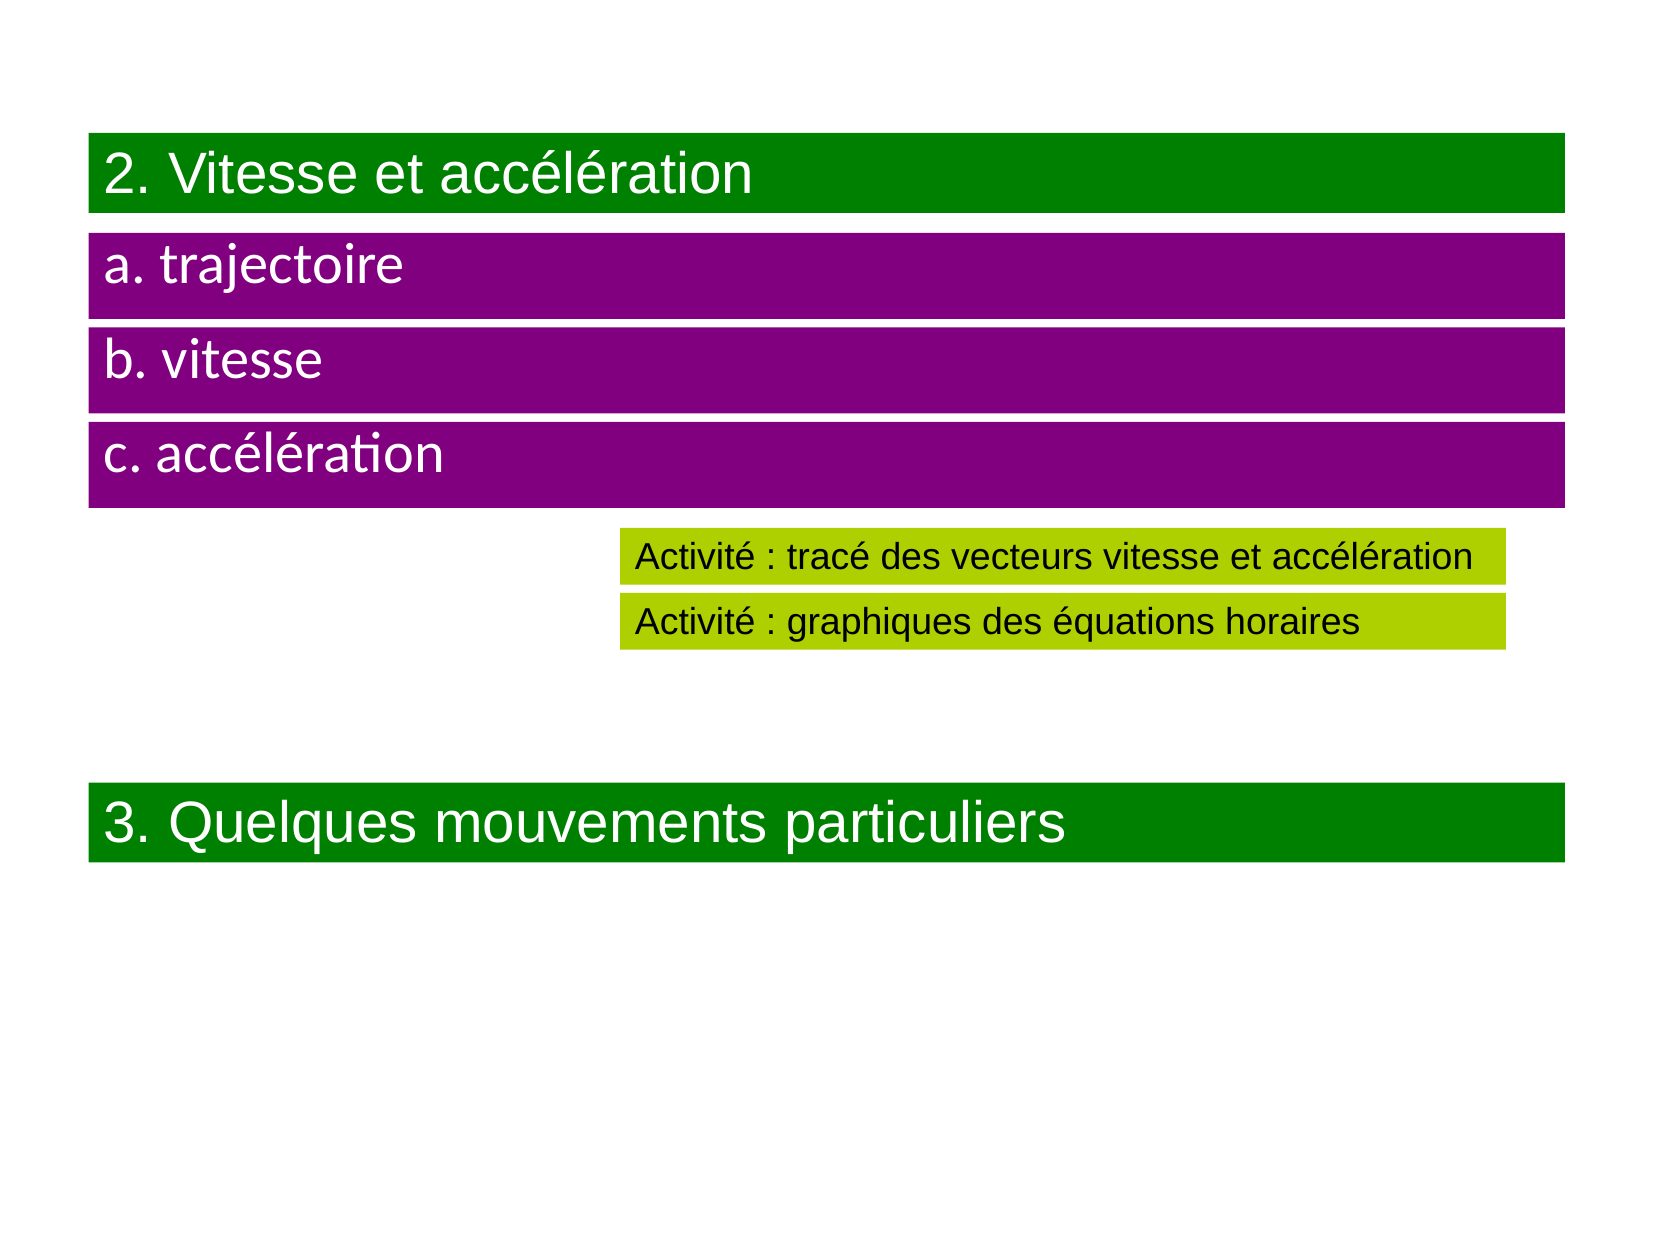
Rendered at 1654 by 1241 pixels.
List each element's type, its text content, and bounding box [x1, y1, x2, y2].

text_box c. accélération [88, 421, 1565, 508]
text_box 3. Quelques mouvements particuliers [88, 782, 1565, 863]
text_box b. vitesse [88, 327, 1565, 414]
text_box a. trajectoire [88, 232, 1565, 319]
text_box Activité : graphiques des équations horaires [620, 592, 1506, 650]
text_box 2. Vitesse et accélération [88, 132, 1565, 213]
text_box c. mouveme [668, 319, 989, 327]
text_box Activité : tracé des vecteurs vitesse et accélération [620, 527, 1506, 585]
